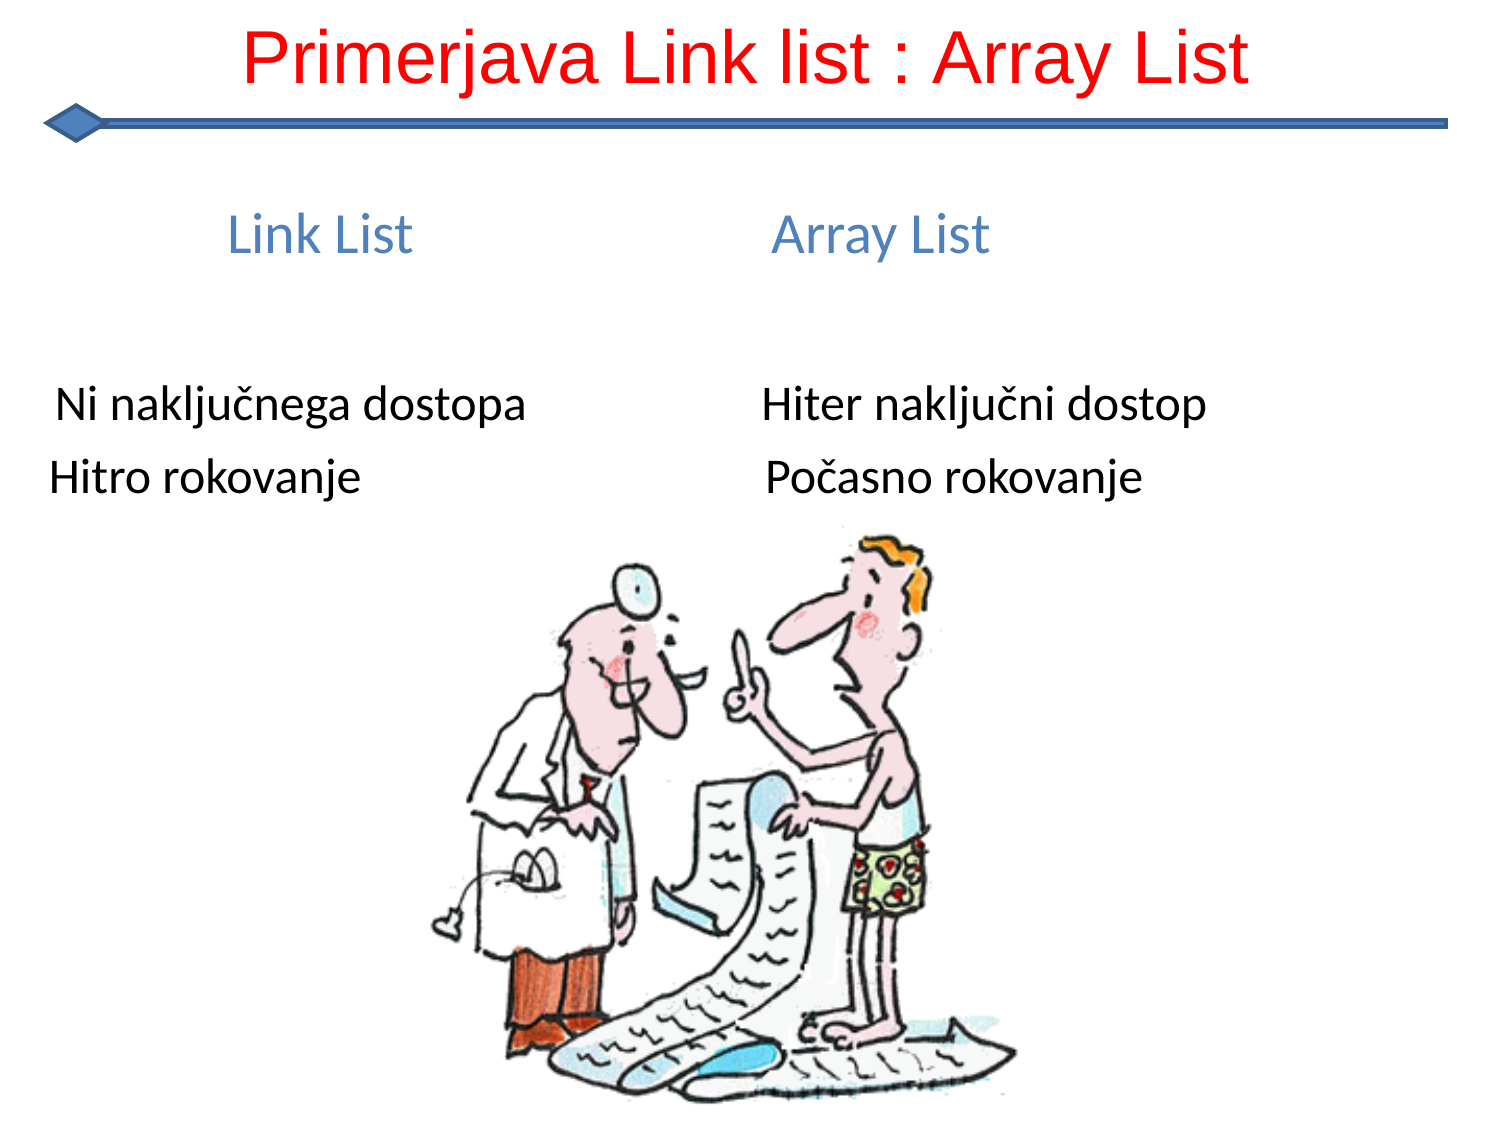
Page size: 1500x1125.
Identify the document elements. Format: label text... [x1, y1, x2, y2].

picture [421, 522, 1047, 1125]
list Link List Array List Ni naključnega dostopa Hiter naključni dostop Hitro rokovanje Počasno rokovanje [0, 187, 1395, 741]
title Primerjava Link list : Array List [70, 0, 1421, 108]
